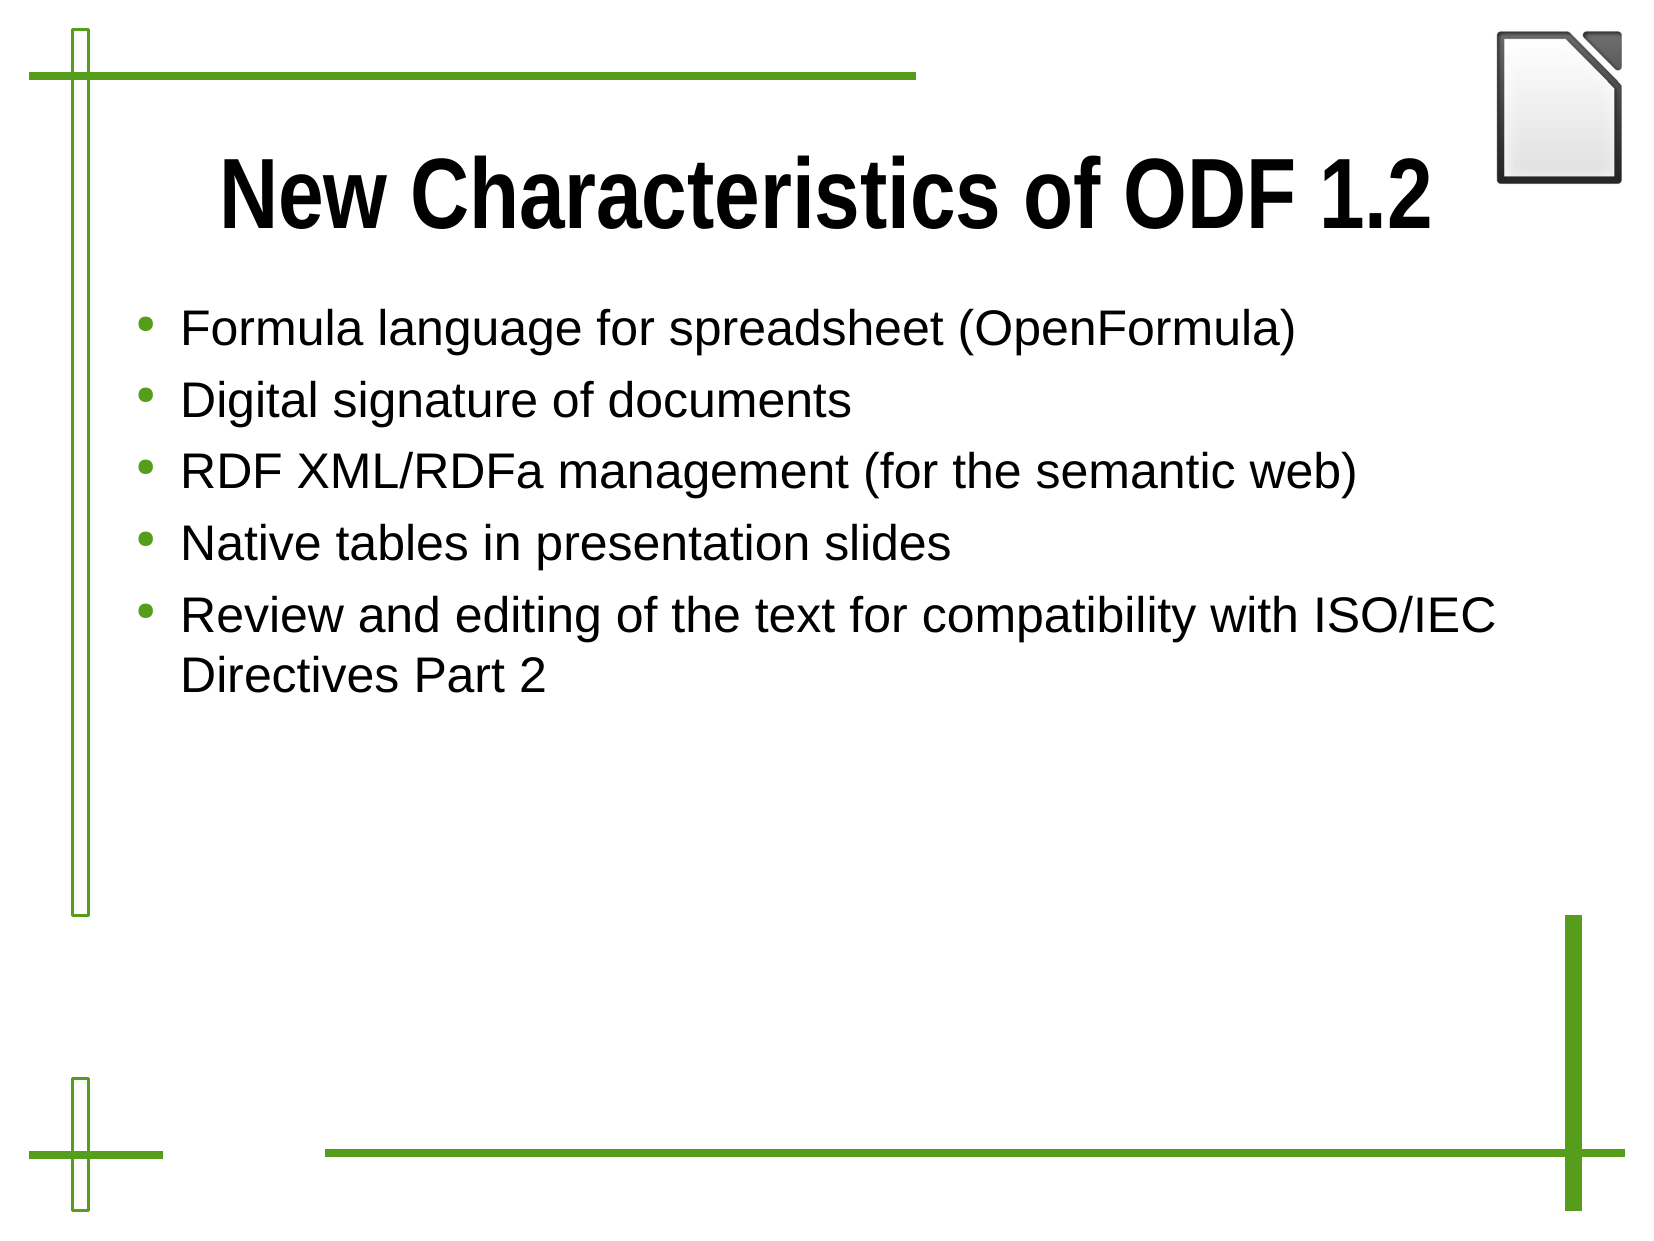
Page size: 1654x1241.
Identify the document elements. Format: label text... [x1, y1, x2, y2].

picture [1494, 29, 1624, 186]
list Formula language for spreadsheet (OpenFormula) Digital signature of documents RDF XML/RDFa management (for the semantic web) Native tables in presentation slides Review and editing of the text for compatibility with ISO/IEC Directives Part 2 [118, 295, 1536, 1123]
title New Characteristics of ODF 1.2 [118, 118, 1536, 260]
